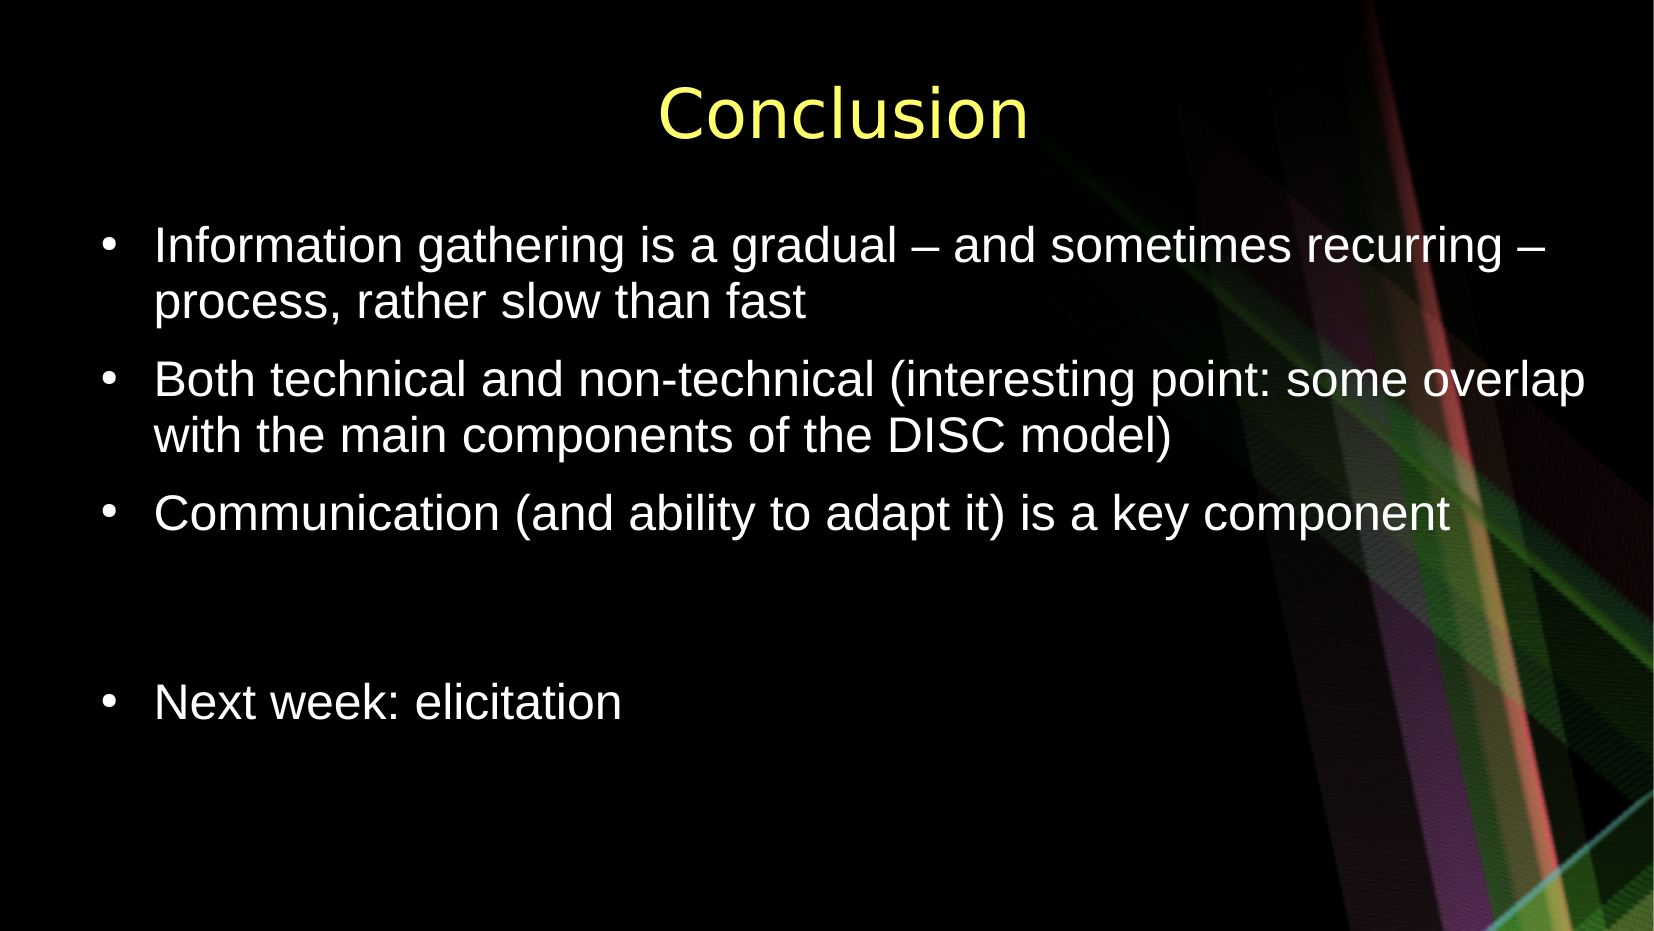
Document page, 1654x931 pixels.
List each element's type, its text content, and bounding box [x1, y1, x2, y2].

title Conclusion [82, 37, 1607, 193]
picture [0, 0, 1654, 931]
list Information gathering is a gradual – and sometimes recurring – process, rather slow than fast Both technical and non-technical (interesting point: some overlap with the main components of the DISC model) Communication (and ability to adapt it) is a key component Next week: elicitation [82, 217, 1607, 898]
